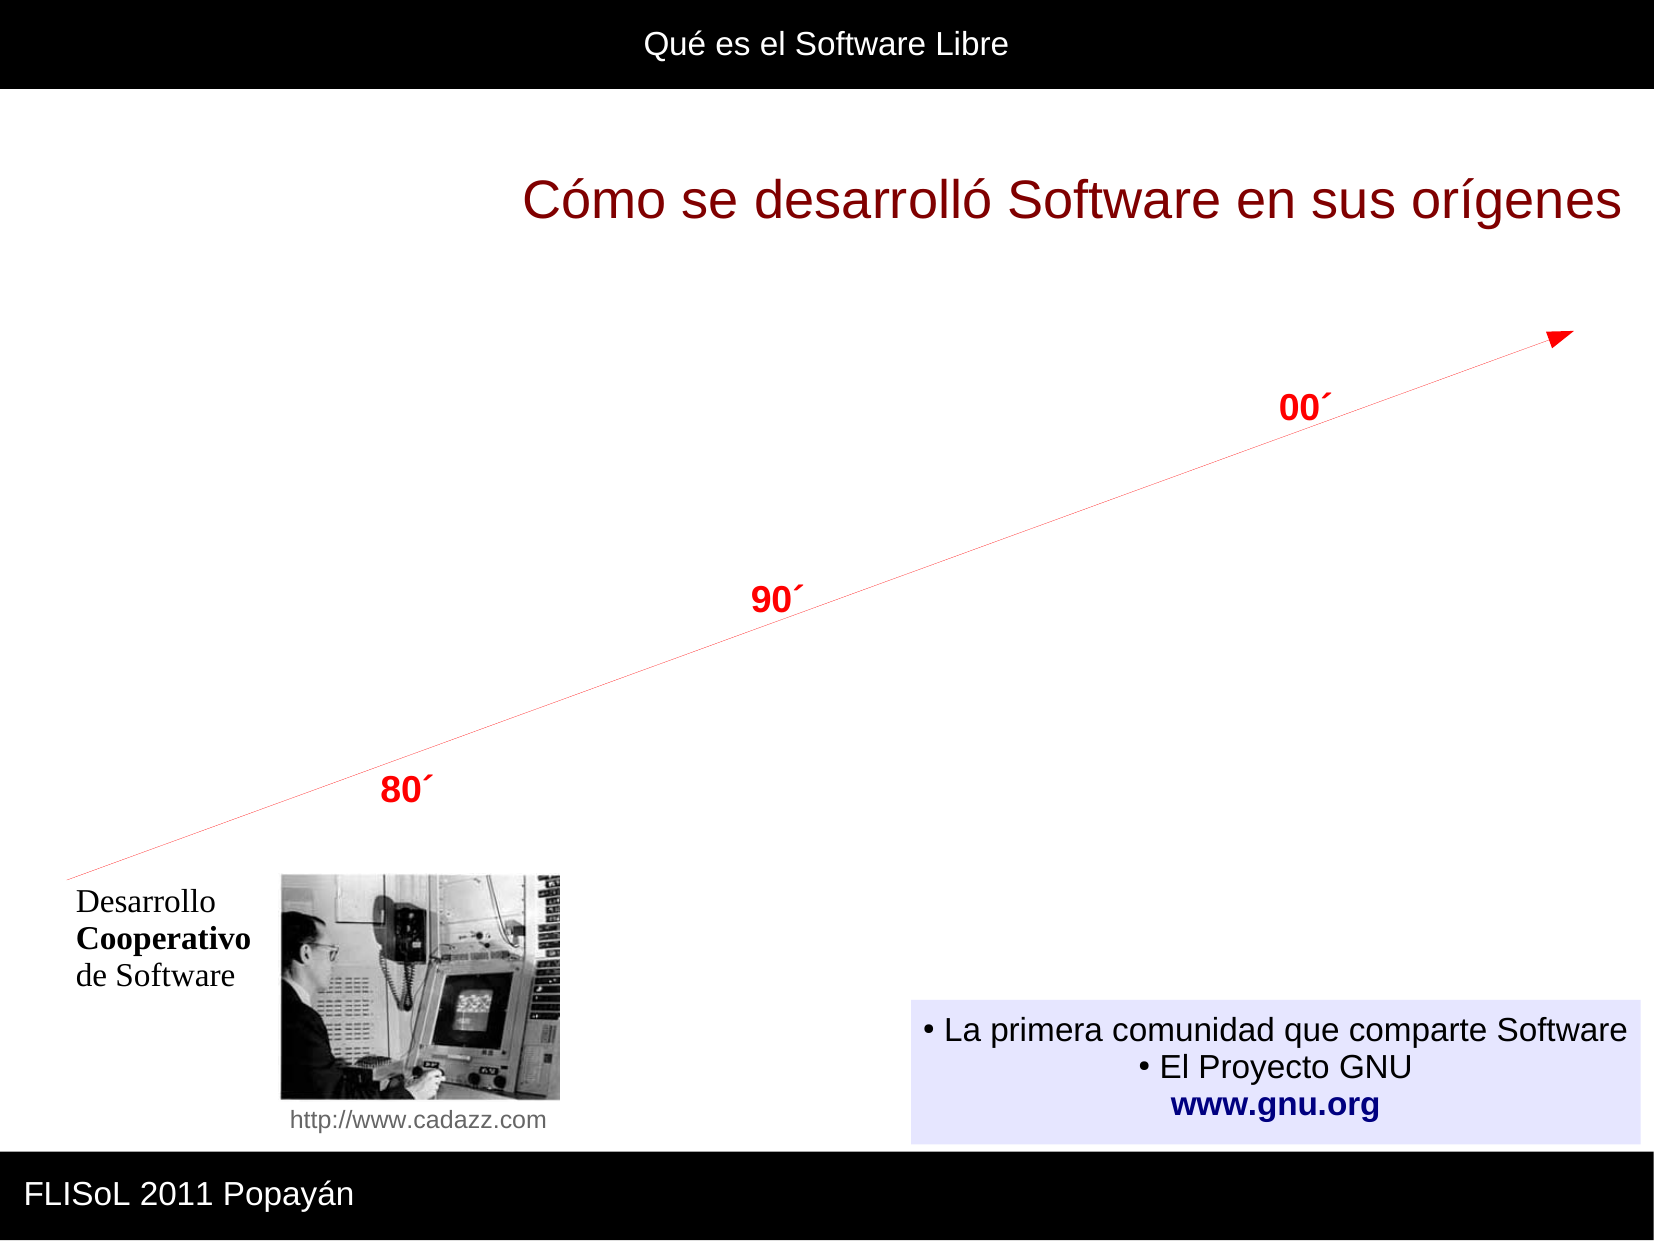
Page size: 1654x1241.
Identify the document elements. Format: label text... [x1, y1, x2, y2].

text_box 00´ [1278, 386, 1333, 429]
title Cómo se desarrolló Software en sus orígenes [147, 147, 1625, 252]
picture [278, 873, 560, 1102]
text_box La primera comunidad que comparte Software El Proyecto GNU www.gnu.org [911, 999, 1641, 1145]
text_box http://www.cadazz.com [289, 1106, 548, 1135]
text_box 80´ [380, 768, 435, 811]
text_box 90´ [750, 578, 805, 621]
text_box Desarrollo Cooperativo de Software [75, 882, 252, 994]
